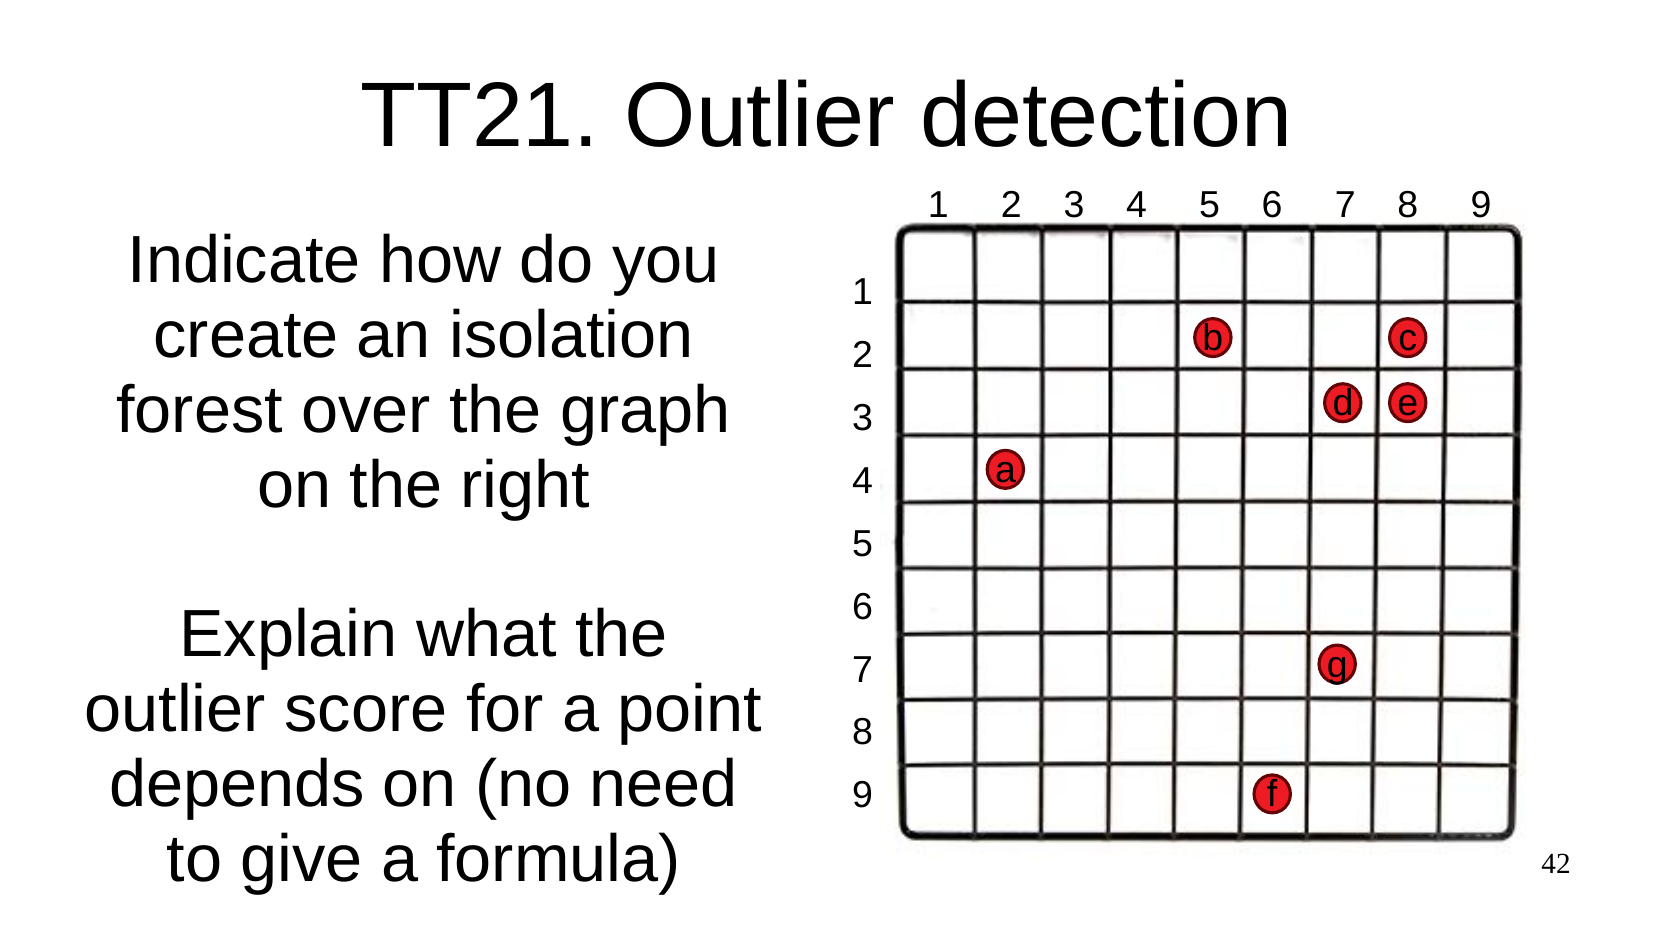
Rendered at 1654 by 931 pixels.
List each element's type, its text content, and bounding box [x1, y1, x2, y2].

text_box b [1194, 318, 1232, 357]
picture [880, 208, 1538, 860]
text_box e [1389, 383, 1426, 422]
text_box g [1331, 659, 1341, 675]
text_box 1 2 3 4 5 6 7 8 9 [913, 175, 1536, 275]
text_box f [1254, 774, 1291, 813]
text_box a [987, 450, 1024, 489]
text_box d [1324, 383, 1361, 422]
text_box g [1318, 645, 1356, 683]
text_box c [1389, 318, 1426, 357]
title TT21. Outlier detection [82, 37, 1571, 193]
subtitle Indicate how do you create an isolation forest over the graph on the right Explain what the outlier score for a point depends on (no need to give a formula) [82, 184, 766, 931]
text_box 1 2 3 4 5 6 7 8 9 [837, 241, 902, 840]
